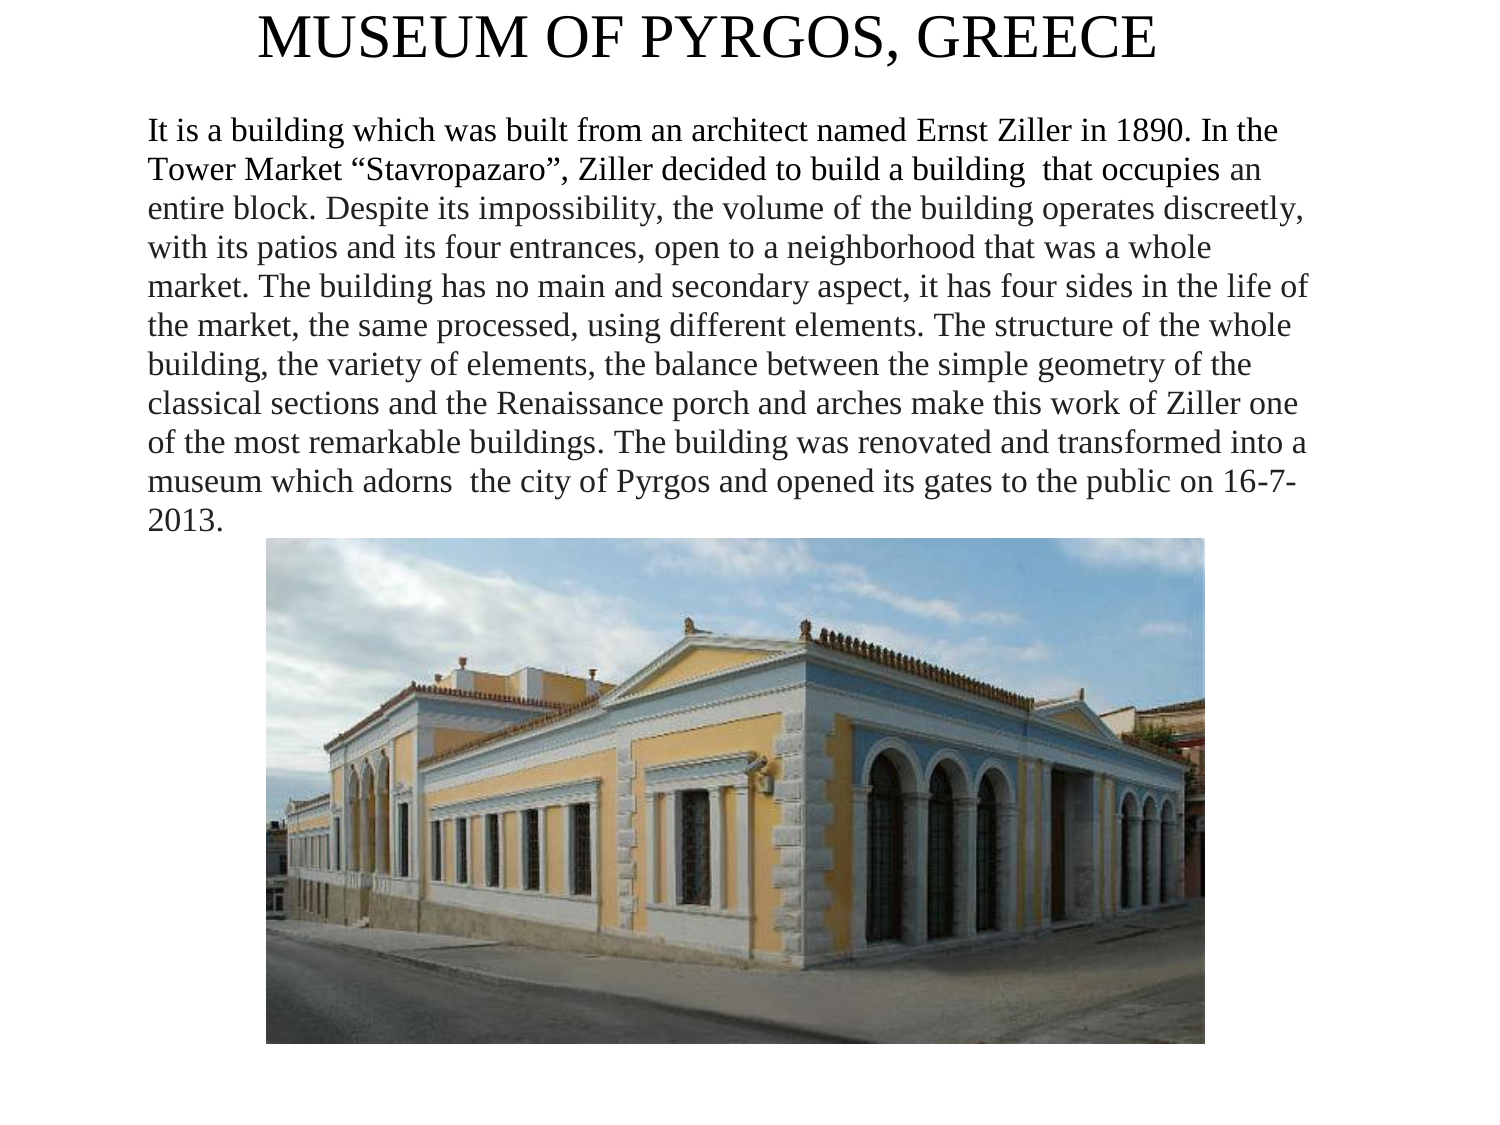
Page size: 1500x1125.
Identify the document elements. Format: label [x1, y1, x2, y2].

picture [147, 0, 1324, 1044]
